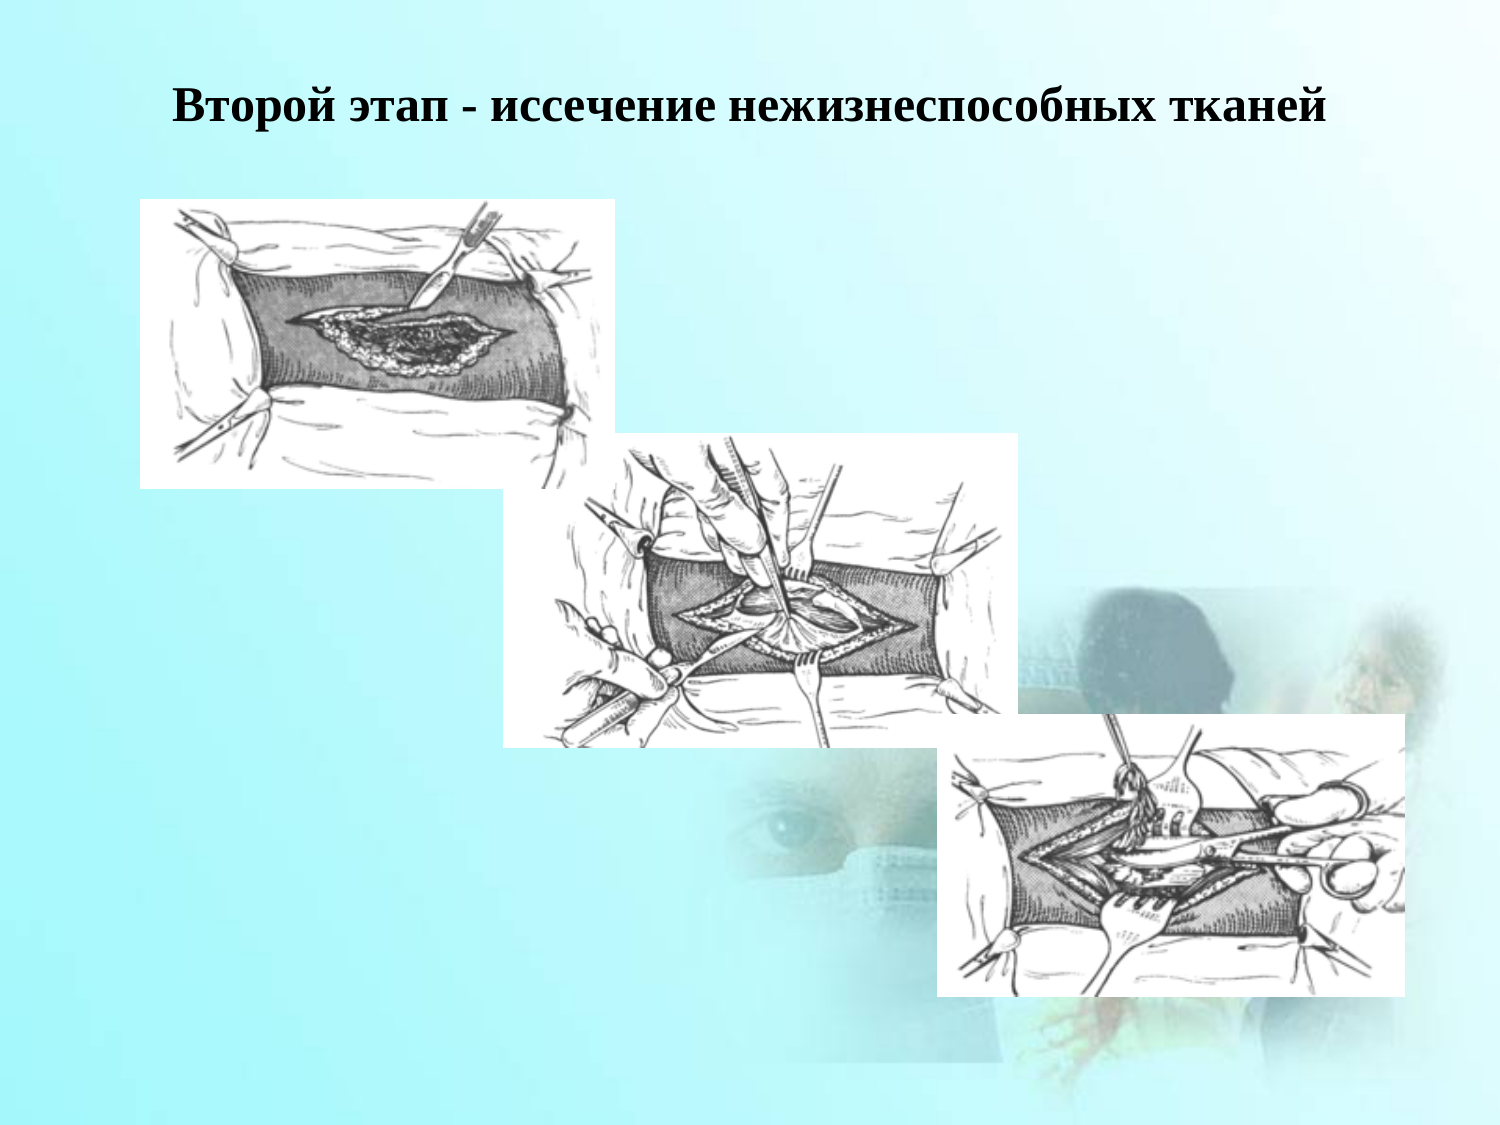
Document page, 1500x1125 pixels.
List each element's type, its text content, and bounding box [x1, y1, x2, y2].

picture [140, 199, 1405, 997]
title Второй этап - иссечение нежизнеспособных тканей [75, 7, 1426, 195]
